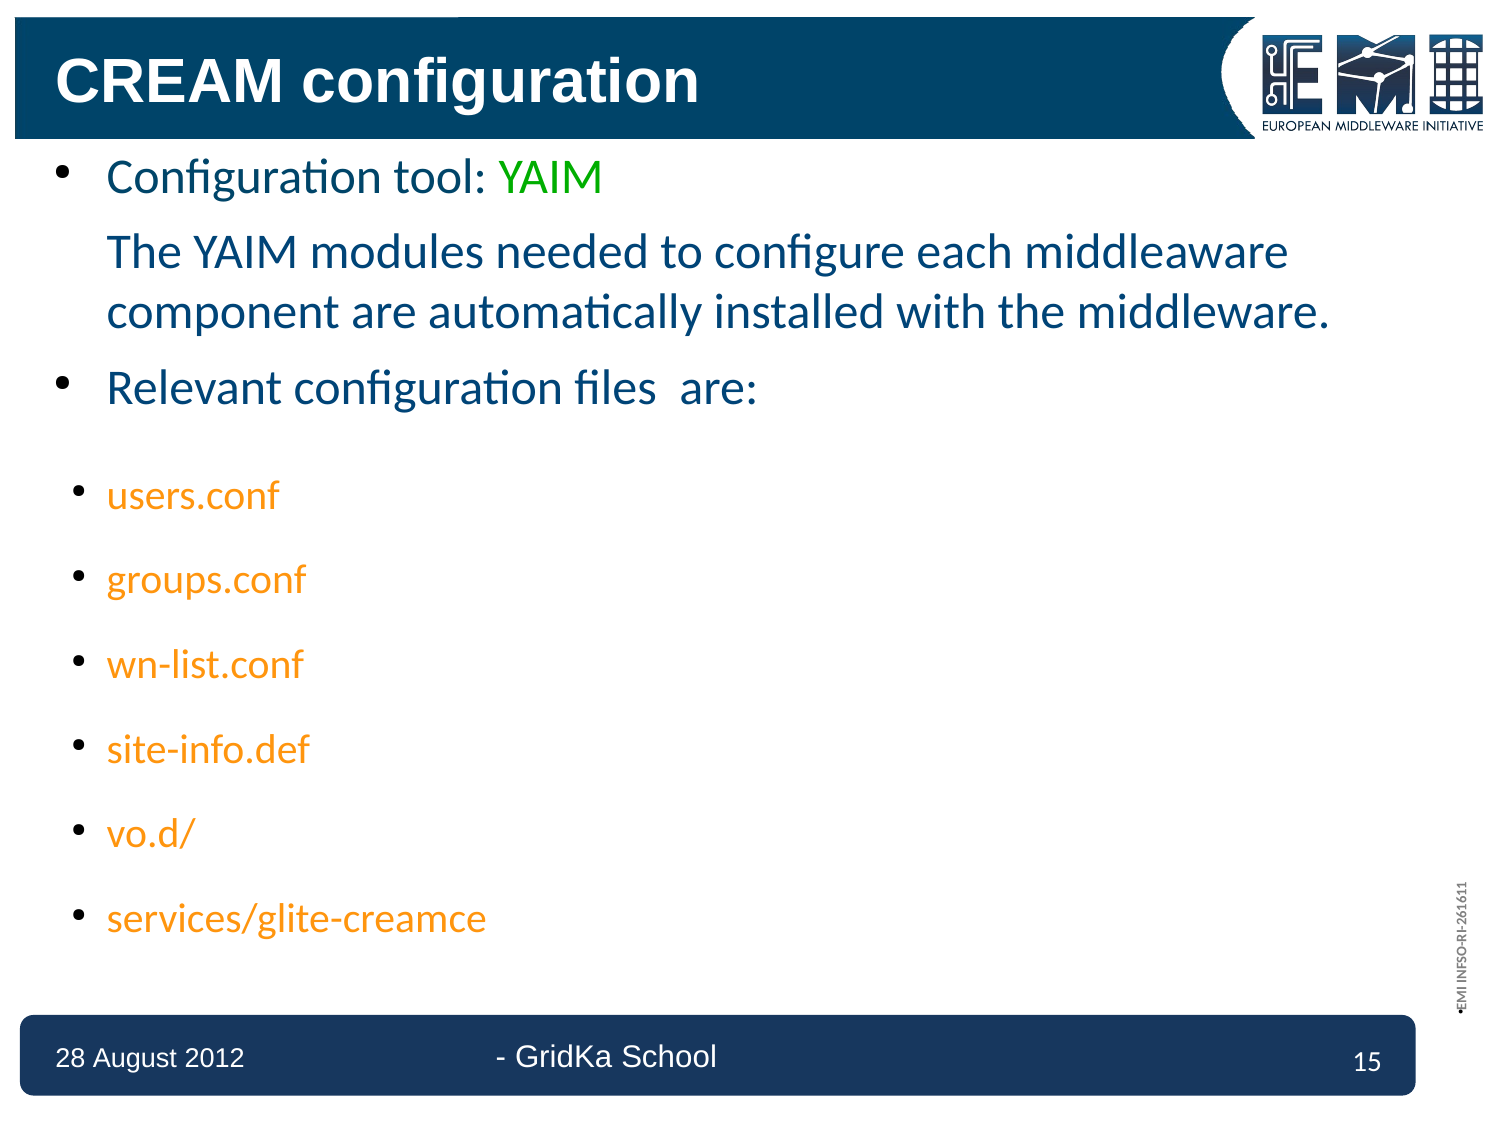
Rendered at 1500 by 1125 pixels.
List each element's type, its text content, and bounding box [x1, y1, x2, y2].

picture [1262, 34, 1483, 131]
picture [28, 17, 1255, 135]
text_box CREAM configuration [40, 32, 1088, 123]
list Configuration tool: YAIM The YAIM modules needed to configure each middleaware component are automatically installed with the middleware. Relevant configuration files are: users.conf groups.conf wn-list.conf site-info.def vo.d/ services/glite-creamce [21, 135, 1422, 1125]
picture [14, 17, 25, 139]
